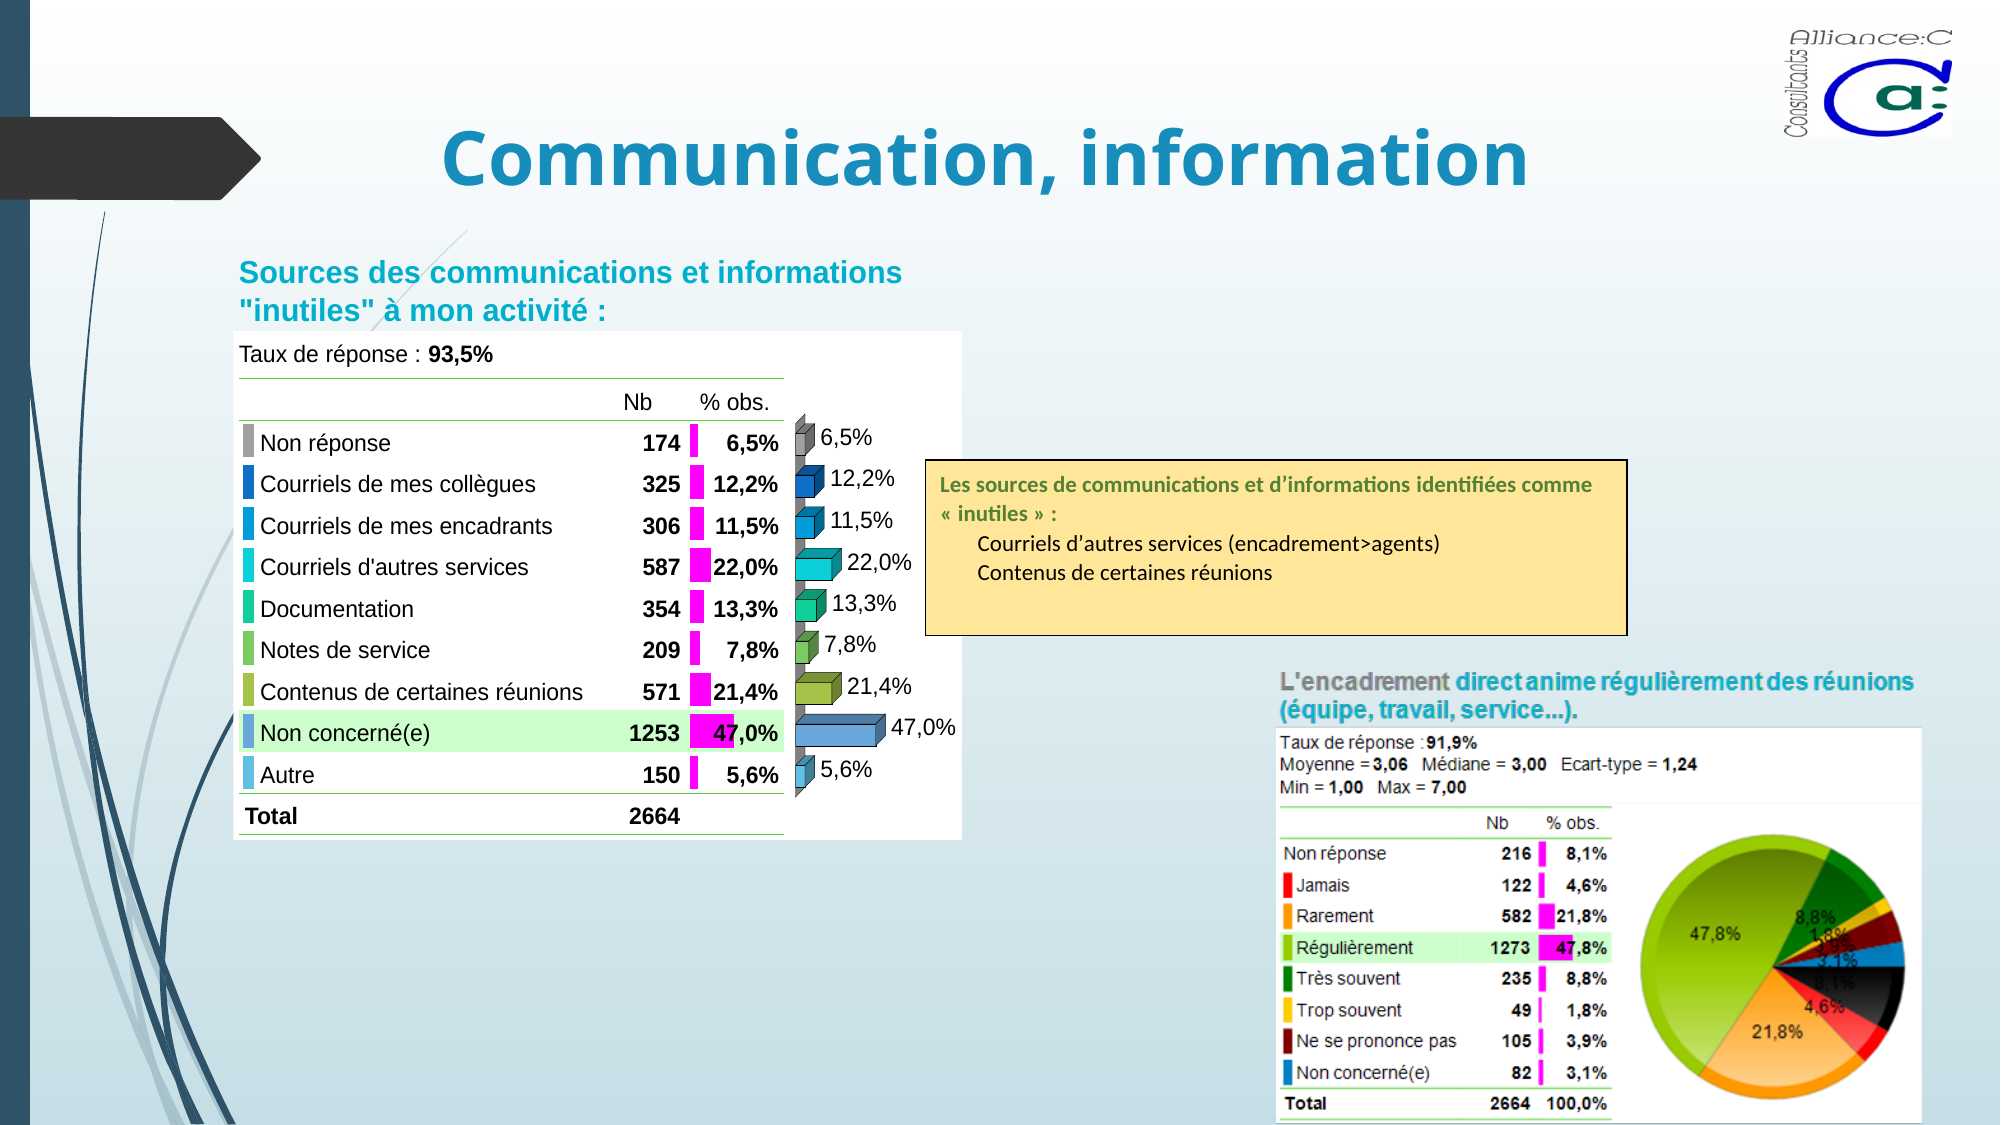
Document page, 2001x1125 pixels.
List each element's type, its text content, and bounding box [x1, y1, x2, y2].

text_box Les sources de communications et d’informations identifiées comme « inutiles » : Courriels d’autres services (encadrement>agents) Contenus de certaines réunions [925, 460, 1628, 636]
picture [1784, 30, 1952, 137]
title Communication, information [425, 102, 1888, 313]
picture [1276, 666, 1923, 1125]
picture [233, 249, 962, 841]
